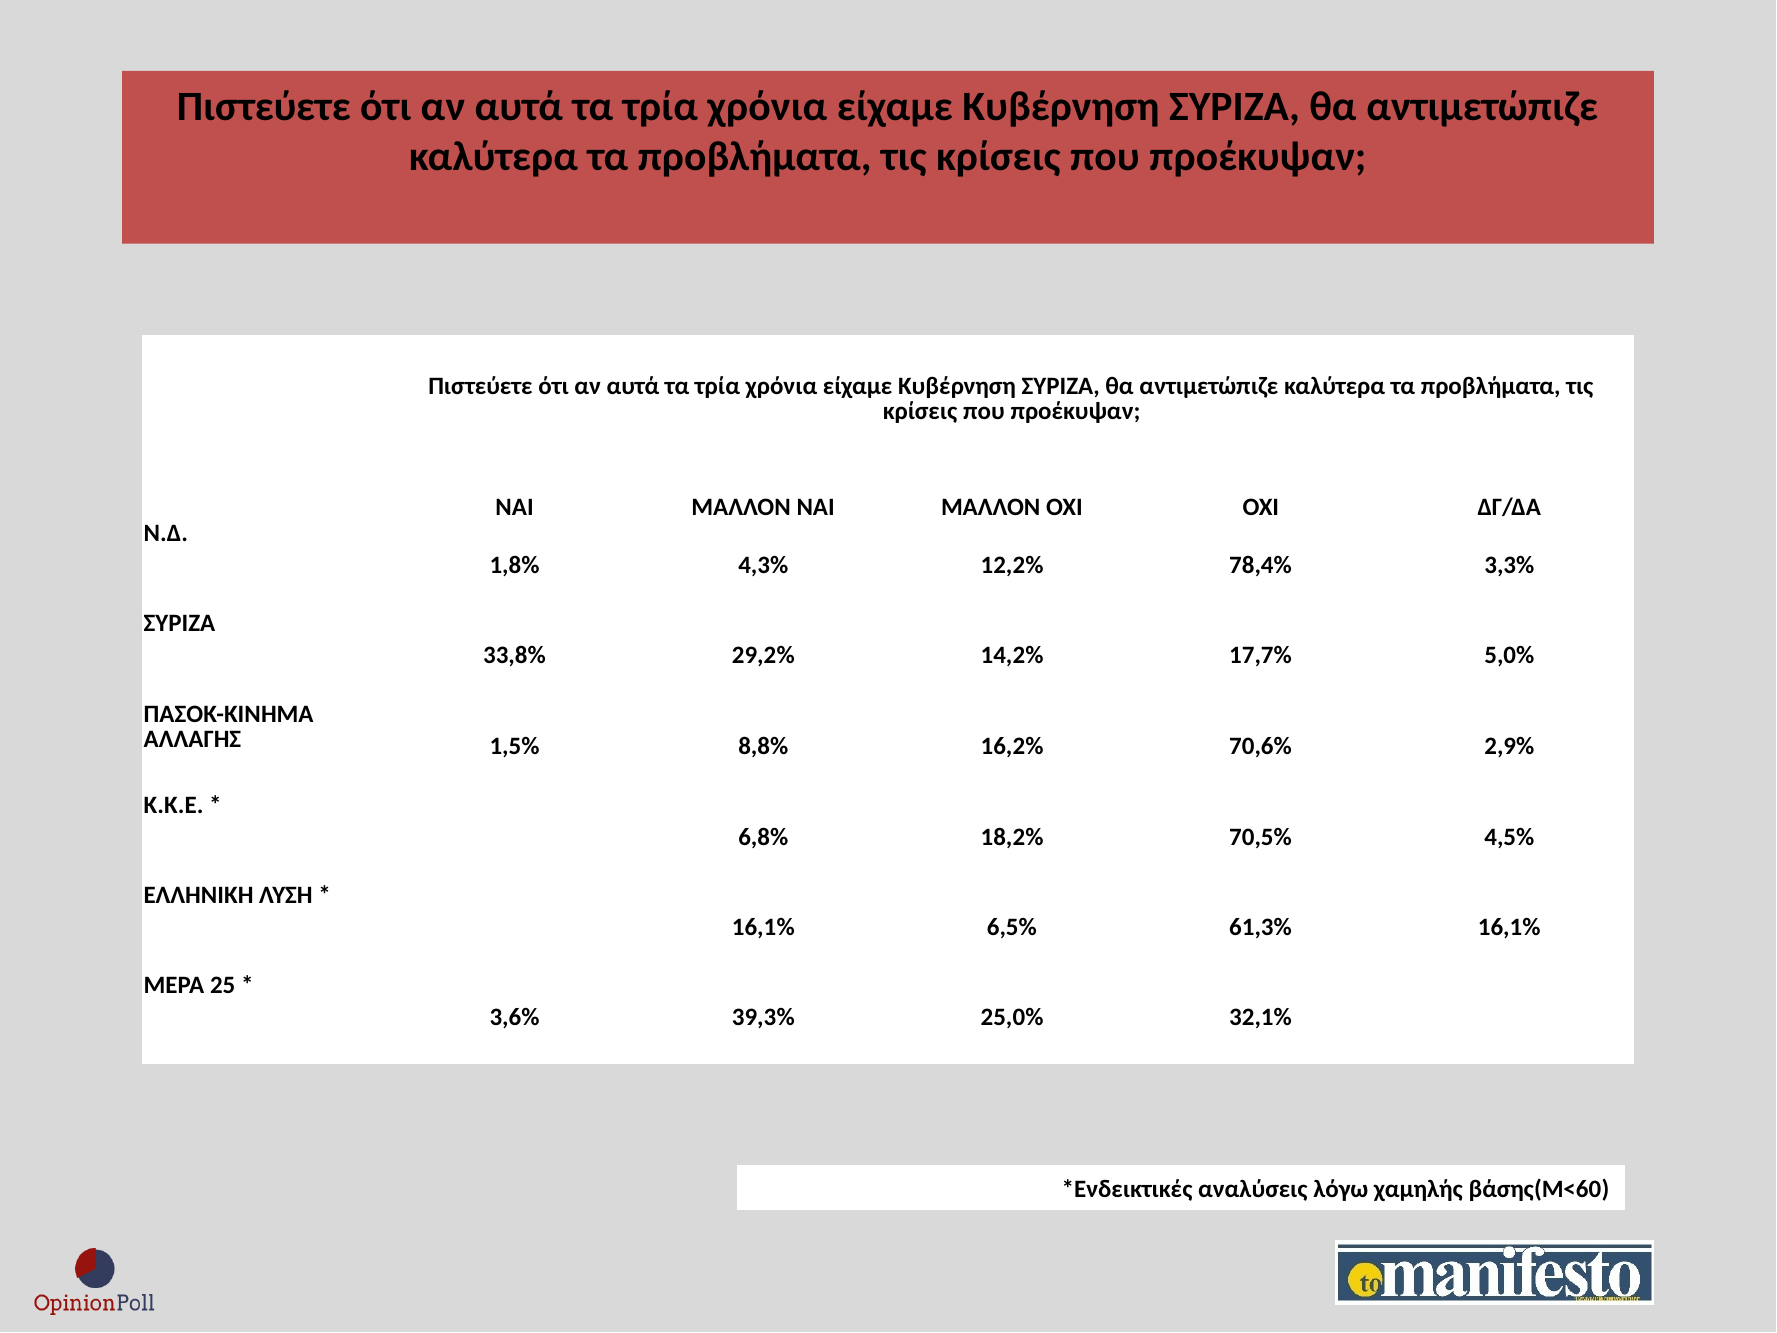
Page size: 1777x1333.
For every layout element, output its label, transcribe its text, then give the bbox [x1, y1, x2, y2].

table_cell 18,2% [888, 793, 1136, 883]
table_cell 16,1% [1385, 883, 1634, 974]
table_cell 6,5% [888, 883, 1136, 974]
table_cell ΜΕΡΑ 25 * [142, 974, 390, 1064]
table_header Πιστεύετε ότι αν αυτά τα τρία χρόνια είχαμε Κυβέρνηση ΣΥΡΙΖΑ, θα αντιμετώπιζε καλύτερα τα προβλήματα, τις κρίσεις που προέκυψαν; [390, 335, 1634, 426]
table_cell ΜΑΛΛΟΝ ΝΑΙ [639, 426, 888, 521]
table_cell ΣΥΡΙΖΑ [142, 611, 390, 702]
table_cell 70,5% [1136, 793, 1385, 883]
table_cell ΝΑΙ [390, 426, 639, 521]
table_cell 3,6% [390, 974, 639, 1064]
table_cell 4,5% [1385, 793, 1634, 883]
title Πιστεύετε ότι αν αυτά τα τρία χρόνια είχαμε Κυβέρνηση ΣΥΡΙΖΑ, θα αντιμετώπιζε καλύτερα τα προβλήματα, τις κρίσεις που προέκυψαν; [122, 70, 1654, 244]
picture [29, 1243, 160, 1316]
table_cell 25,0% [888, 974, 1136, 1064]
table_cell ΠΑΣΟΚ-ΚΙΝΗΜΑ ΑΛΛΑΓΗΣ [142, 702, 390, 793]
table_cell [390, 883, 639, 974]
table_cell 16,1% [639, 883, 888, 974]
table_cell 6,8% [639, 793, 888, 883]
table_cell 33,8% [390, 611, 639, 702]
table_cell 17,7% [1136, 611, 1385, 702]
table_cell Κ.Κ.Ε. * [142, 793, 390, 883]
table_cell Ν.Δ. [142, 521, 390, 611]
table_cell 39,3% [639, 974, 888, 1064]
table_cell ΕΛΛΗΝΙΚΗ ΛΥΣΗ * [142, 883, 390, 974]
table_cell 78,4% [1136, 521, 1385, 611]
table_cell 29,2% [639, 611, 888, 702]
table_cell ΟΧΙ [1136, 426, 1385, 521]
table_cell 16,2% [888, 702, 1136, 793]
table_cell 8,8% [639, 702, 888, 793]
table_cell 12,2% [888, 521, 1136, 611]
table_cell 14,2% [888, 611, 1136, 702]
table_header [142, 335, 390, 521]
table_cell 32,1% [1136, 974, 1385, 1064]
table_cell 70,6% [1136, 702, 1385, 793]
table_cell 61,3% [1136, 883, 1385, 974]
table_cell [1385, 974, 1634, 1064]
table_cell 4,3% [639, 521, 888, 611]
text_box *Ενδεικτικές αναλύσεις λόγω χαμηλής βάσης(Μ<60) [737, 1165, 1625, 1210]
table_cell 5,0% [1385, 611, 1634, 702]
table_cell 1,5% [390, 702, 639, 793]
table_cell ΜΑΛΛΟΝ ΟΧΙ [888, 426, 1136, 521]
table_cell 3,3% [1385, 521, 1634, 611]
table_cell ΔΓ/ΔΑ [1385, 426, 1634, 521]
table_cell 2,9% [1385, 702, 1634, 793]
table_cell [390, 793, 639, 883]
table_cell 1,8% [390, 521, 639, 611]
picture [1335, 1240, 1654, 1305]
